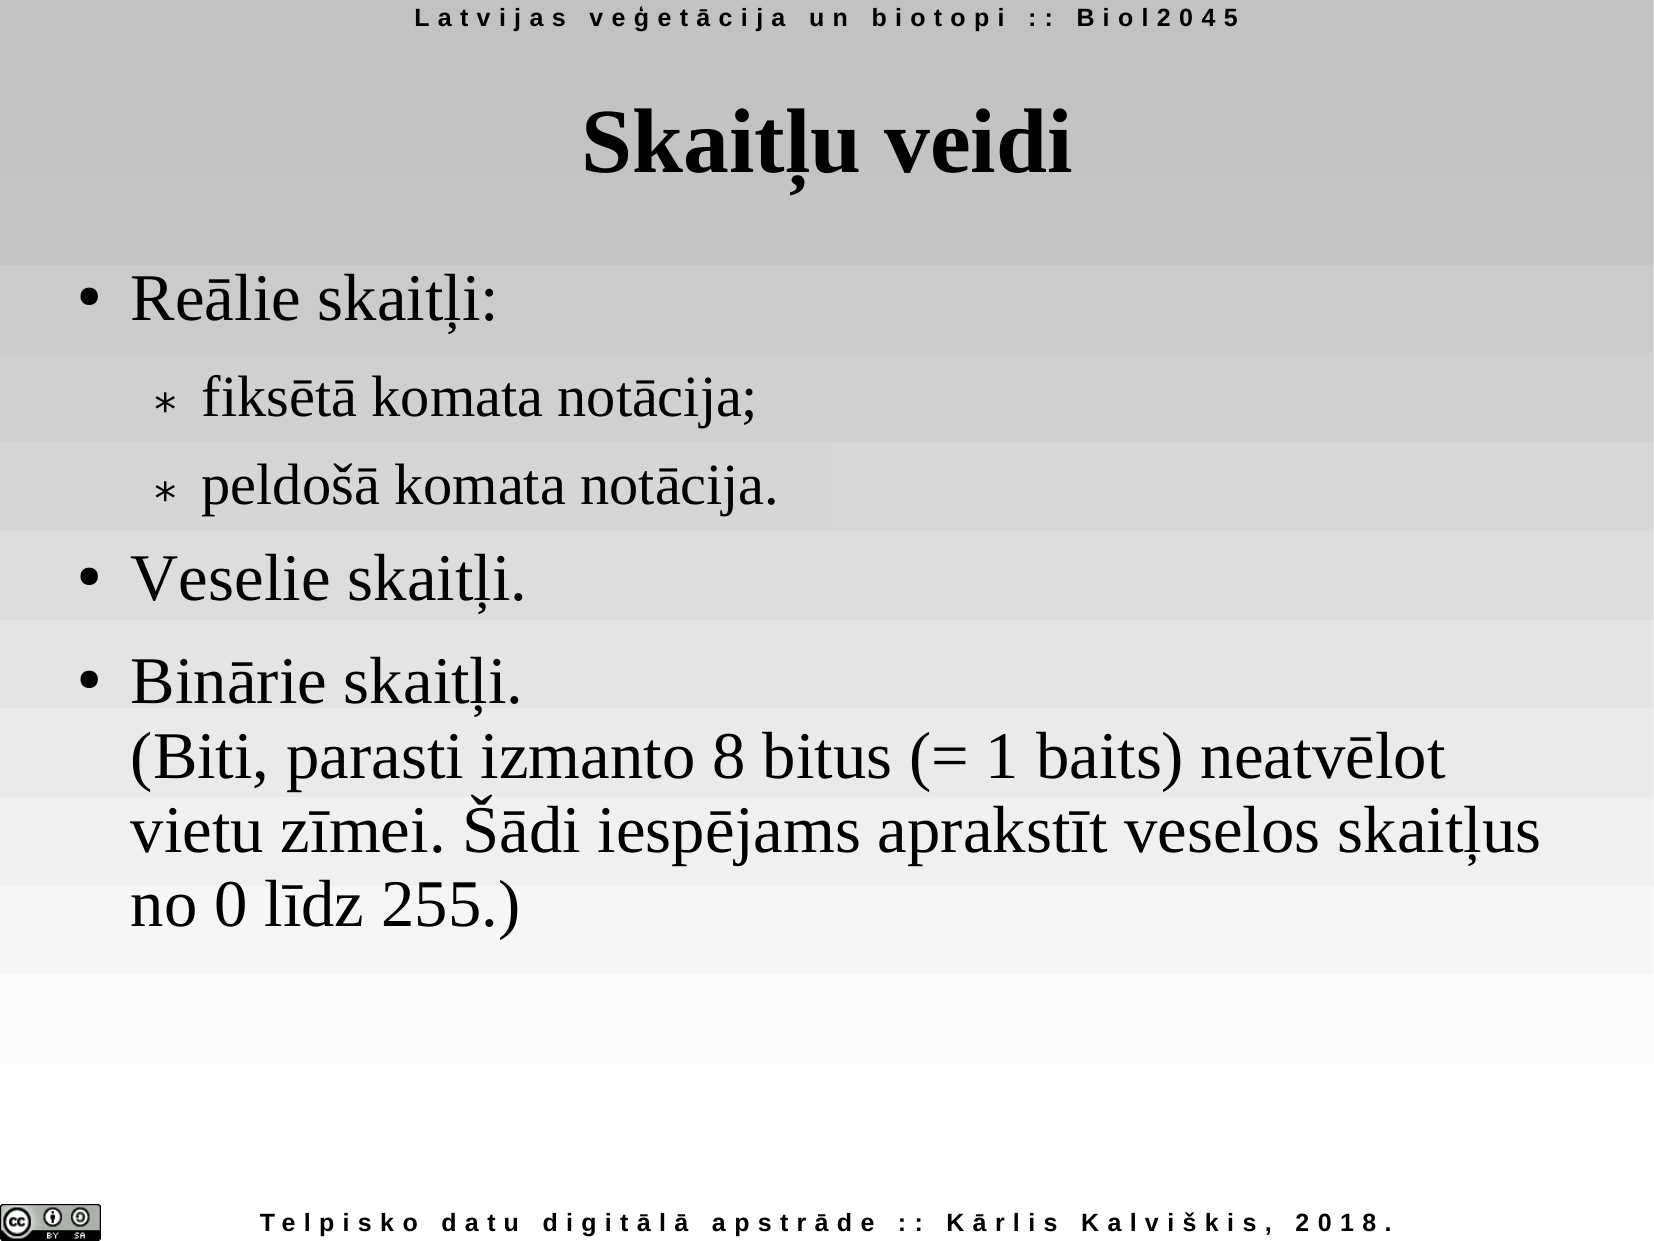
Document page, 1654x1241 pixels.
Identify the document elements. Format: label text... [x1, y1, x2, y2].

picture [0, 0, 1654, 1241]
list Reālie skaitļi: fiksētā komata notācija; peldošā komata notācija. Veselie skaitļi. Binārie skaitļi. (Biti, parasti izmanto 8 bitus (= 1 baits) neatvēlot vietu zīmei. Šādi iespējams aprakstīt veselos skaitļus no 0 līdz 255.) [59, 261, 1596, 1175]
title Skaitļu veidi [59, 37, 1596, 246]
